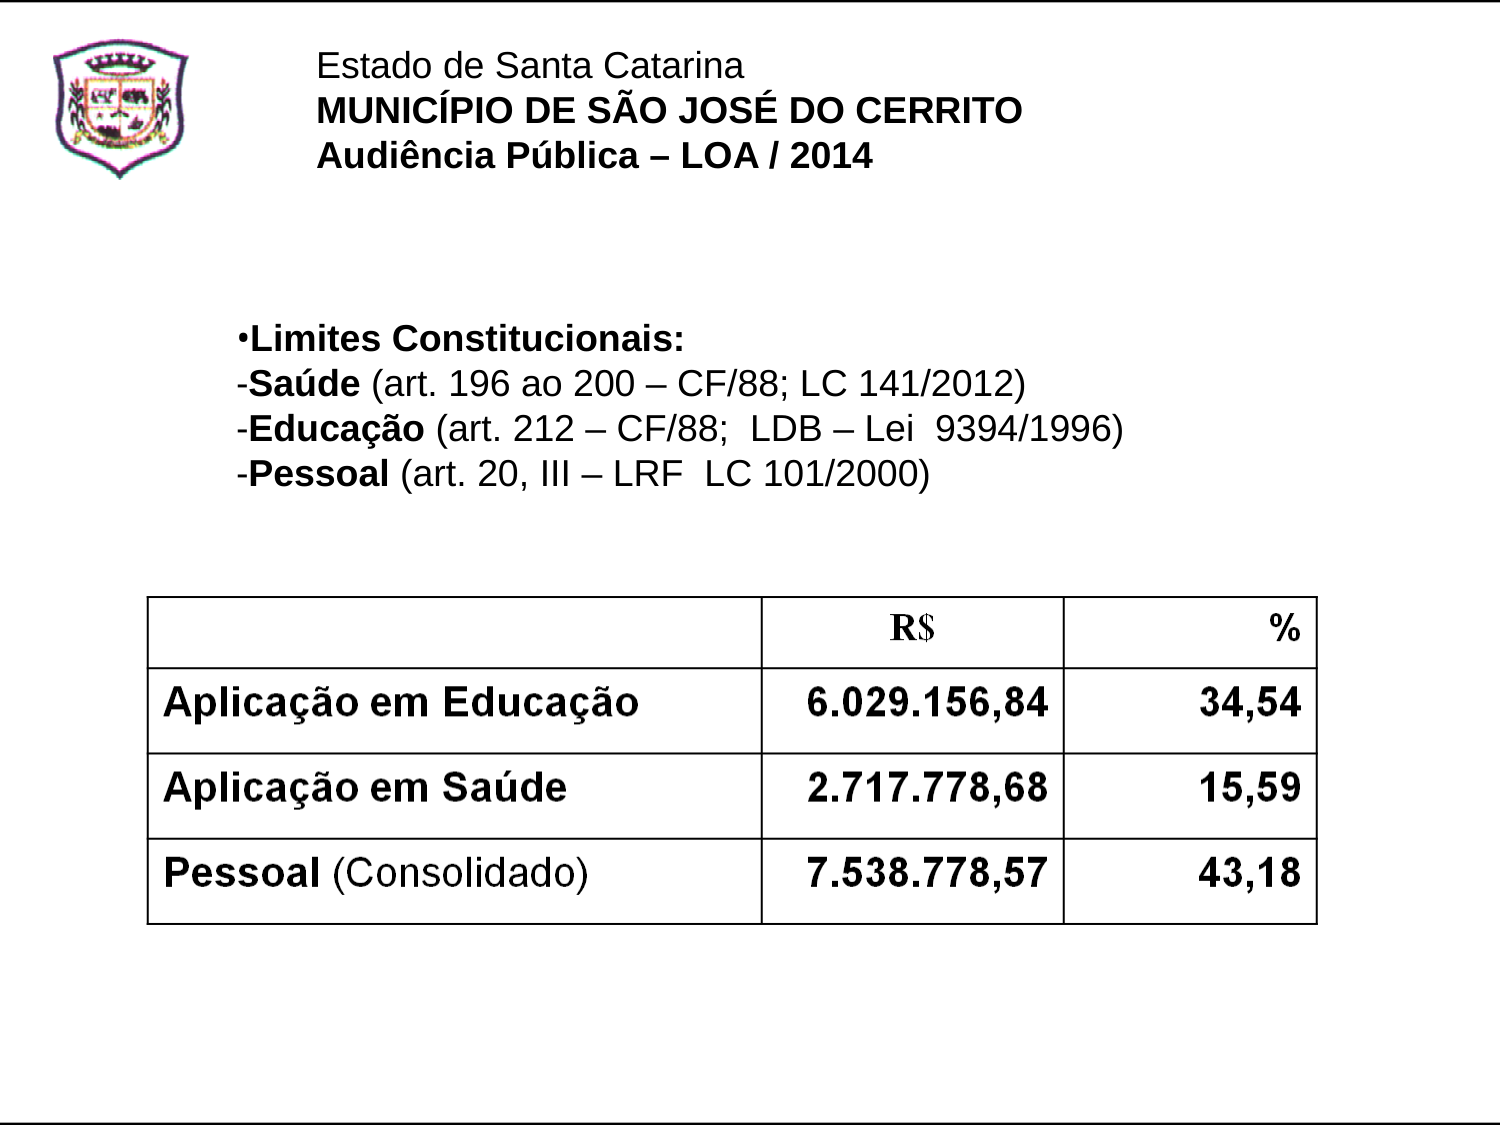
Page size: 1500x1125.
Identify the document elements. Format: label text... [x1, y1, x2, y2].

picture [136, 586, 1329, 937]
text_box Limites Constitucionais: Saúde (art. 196 ao 200 – CF/88; LC 141/2012) Educação (art. 212 – CF/88; LDB – Lei 9394/1996) Pessoal (art. 20, III – LRF LC 101/2000) [148, 262, 1423, 552]
picture [53, 31, 190, 180]
text_box Estado de Santa Catarina MUNICÍPIO DE SÃO JOSÉ DO CERRITO Audiência Pública – LOA / 2014 [301, 33, 1436, 185]
